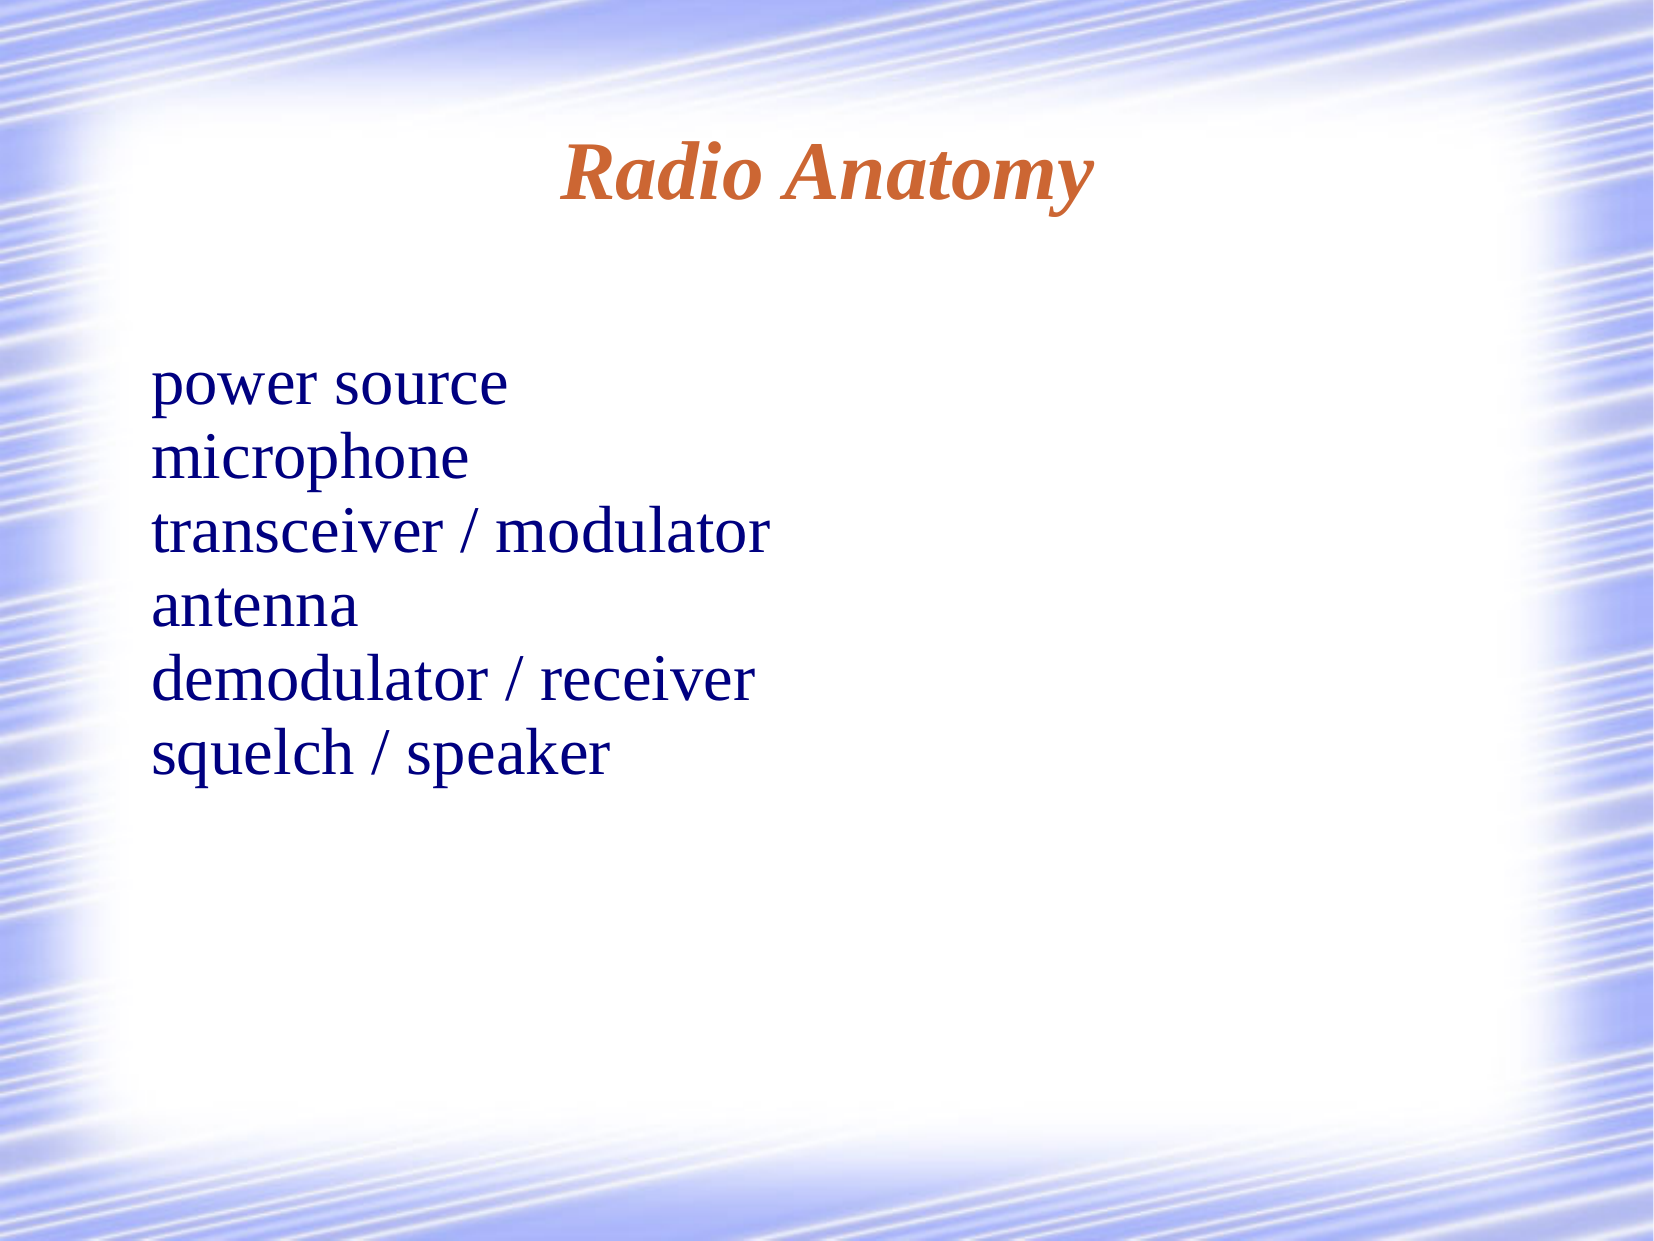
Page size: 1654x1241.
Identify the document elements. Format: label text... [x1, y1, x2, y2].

picture [0, 0, 1654, 1241]
list power source microphone transceiver / modulator antenna demodulator / receiver squelch / speaker [121, 344, 1534, 1127]
title Radio Anatomy [121, 67, 1534, 275]
